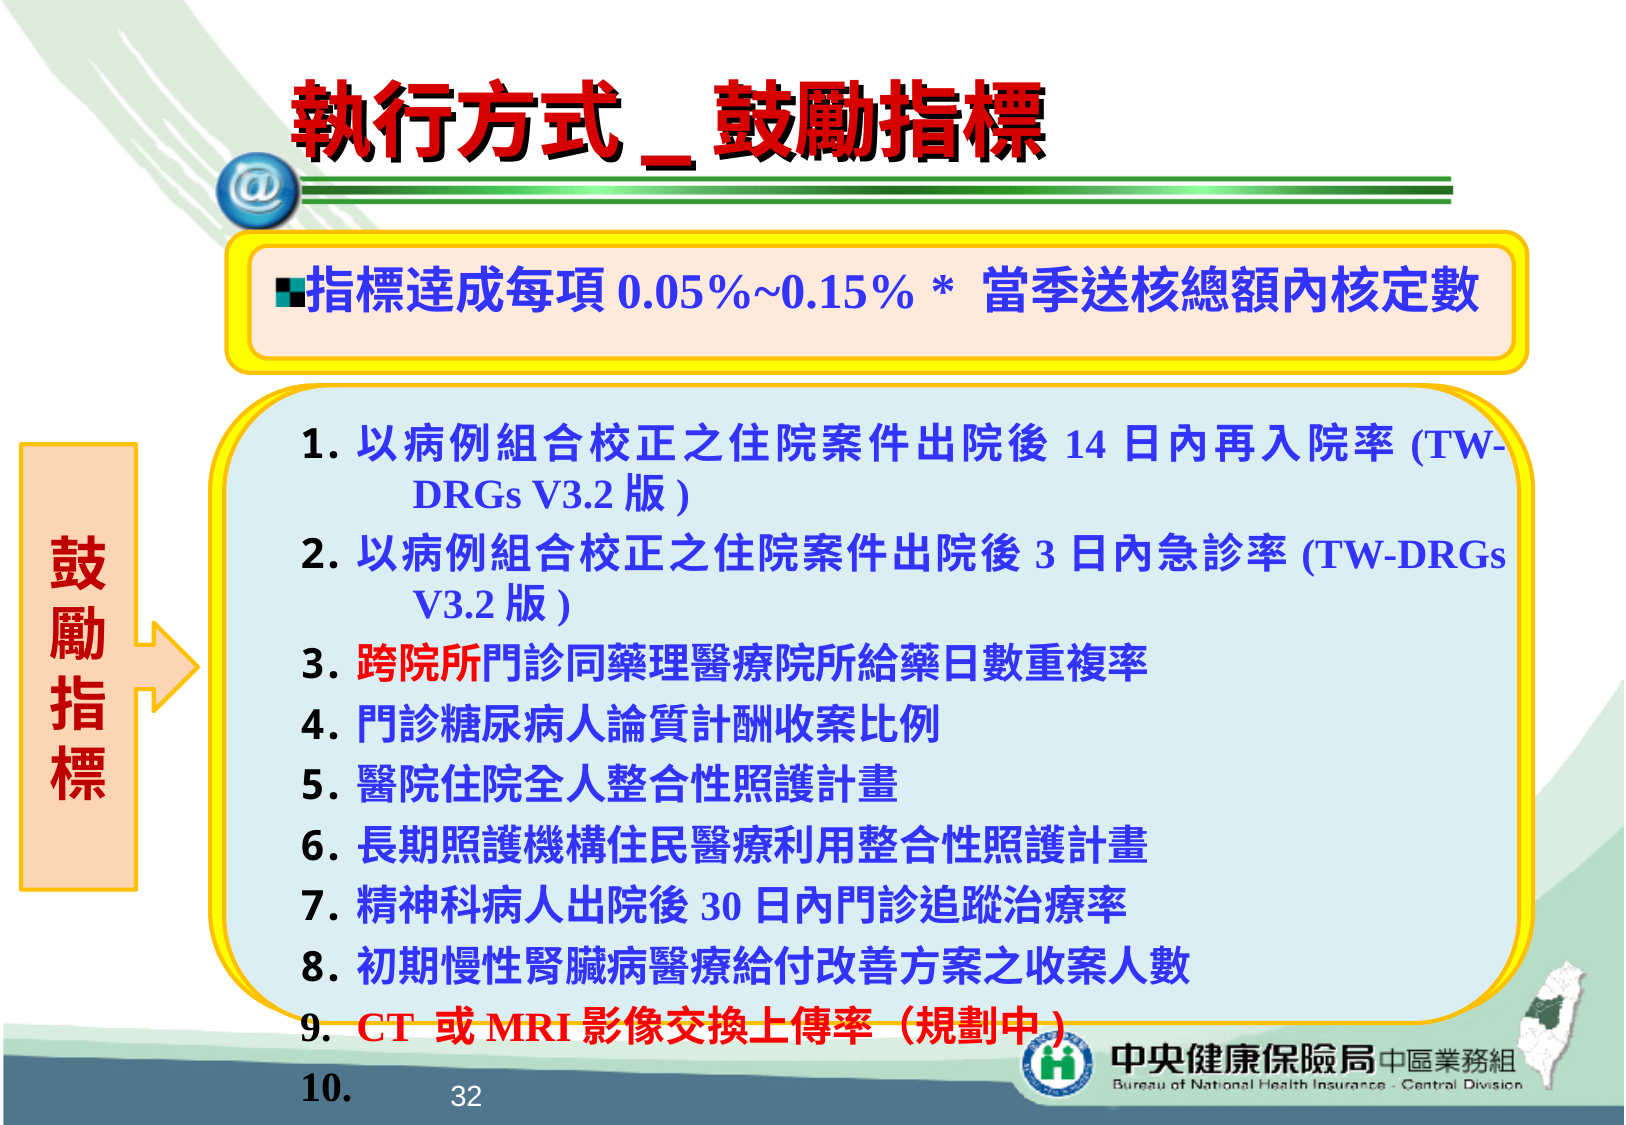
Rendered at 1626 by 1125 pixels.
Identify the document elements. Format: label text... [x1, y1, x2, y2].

text_box 鼓勵指標 [21, 444, 198, 890]
text_box [226, 231, 1528, 373]
text_box [1521, 441, 1534, 961]
title 執行方式_鼓勵指標 [273, 23, 1491, 211]
text_box 以病例組合校正之住院案件出院後14日內再入院率(TW-DRGs V3.2版) 以病例組合校正之住院案件出院後3日內急診率(TW-DRGs V3.2版) 跨院所門診同藥理醫療院所給藥日數重複率 門診糖尿病人論質計酬收案比例 醫院住院全人整合性照護計畫 長期照護機構住民醫療利用整合性照護計畫 精神科病人出院後30日內門診追蹤治療率 初期慢性腎臟病醫療給付改善方案之收案人數 CT 或MRI影像交換上傳率（規劃中) [198, 409, 1521, 1125]
text_box [248, 385, 1495, 409]
text_box 指標逹成每項0.05%~0.15% * 當季送核總額內核定數 [249, 245, 1514, 359]
